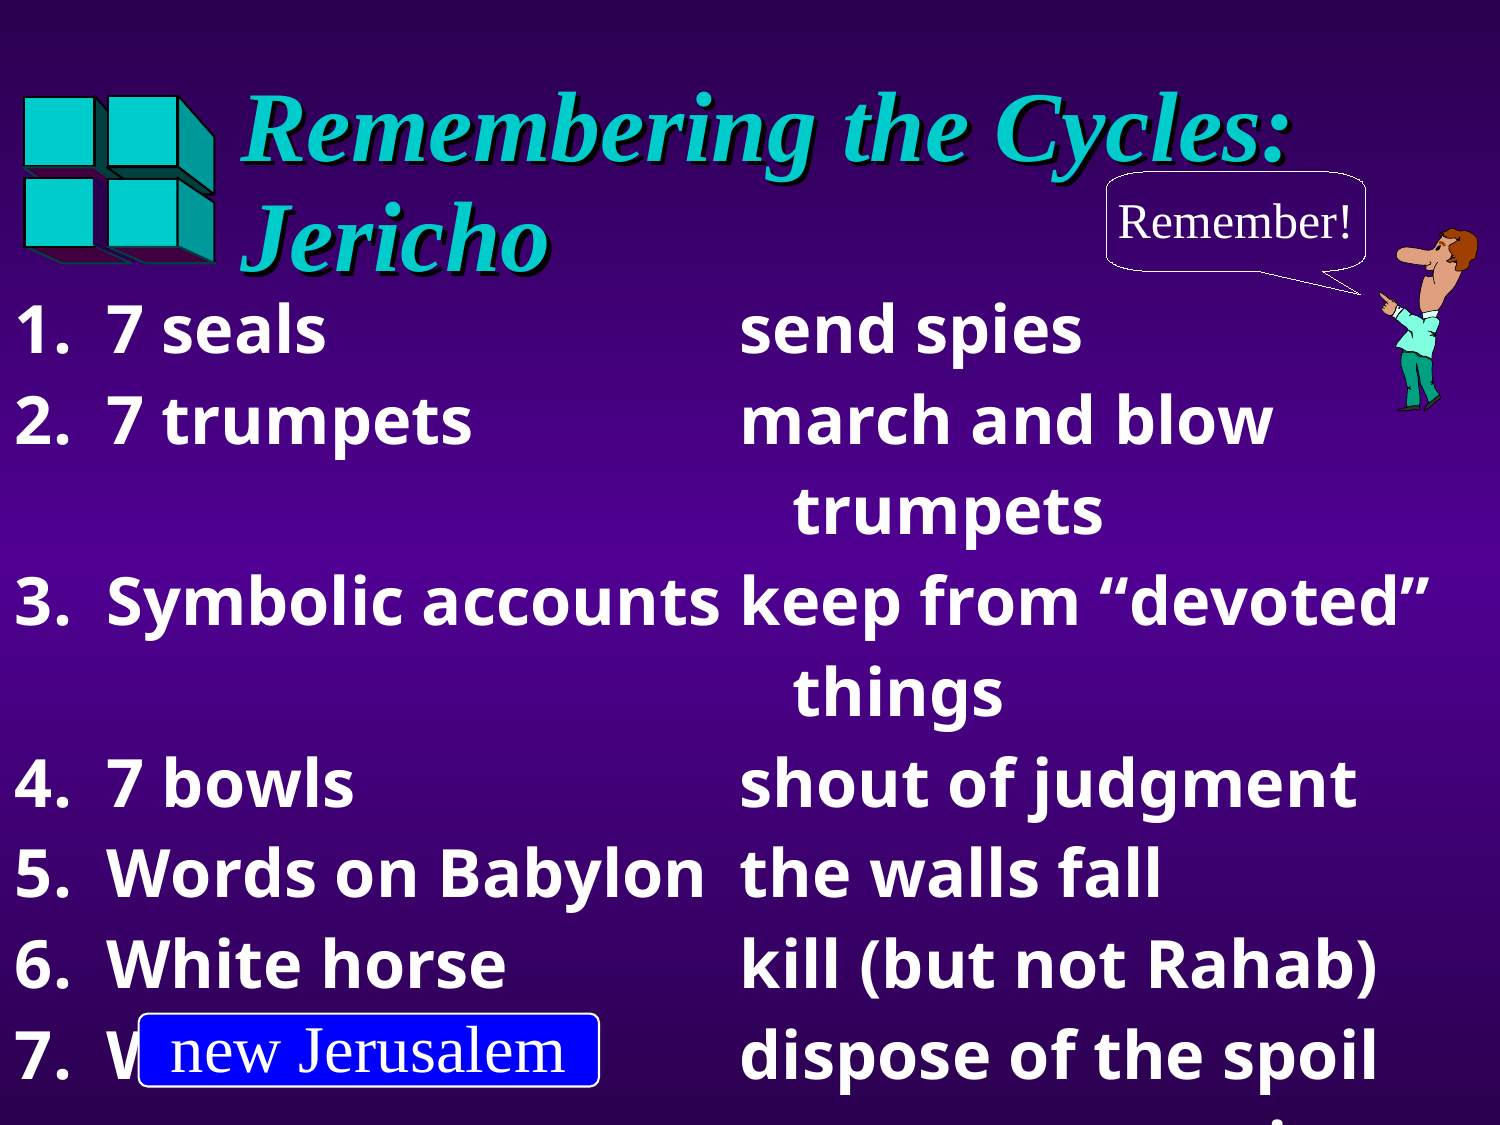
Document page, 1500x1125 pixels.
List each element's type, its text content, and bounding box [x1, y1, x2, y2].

text_box new Jerusalem [138, 1013, 599, 1087]
list send spies march and blow trumpets keep from “devoted” things shout of judgment the walls fall kill (but not Rahab) dispose of the spoil construct new city [725, 275, 1500, 1074]
list 1. 7 seals 2. 7 trumpets 3. Symbolic accounts 4. 7 bowls 5. Words on Babylon 6. White horse 7. White throne [0, 275, 777, 1026]
picture [1375, 224, 1482, 416]
title Remembering the Cycles: Jericho [224, 64, 1388, 275]
text_box Remember! [1106, 171, 1366, 295]
